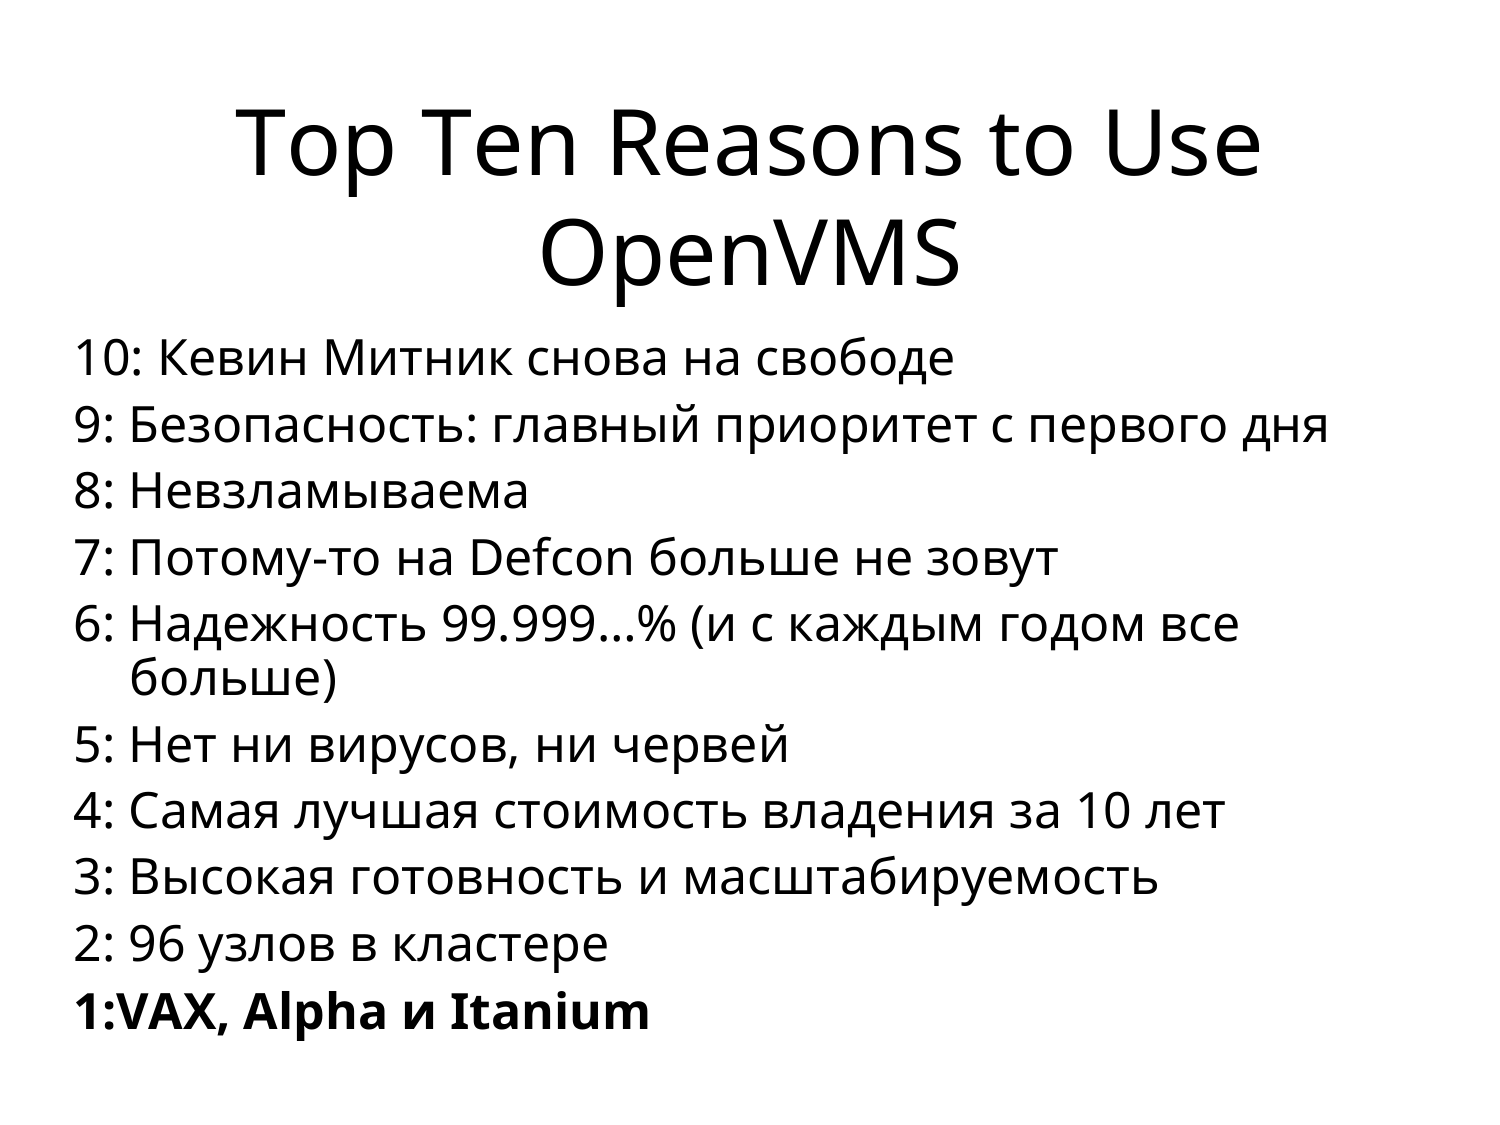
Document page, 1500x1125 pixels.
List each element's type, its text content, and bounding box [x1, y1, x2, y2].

list 10: Кевин Митник снова на свободе 9: Безопасность: главный приоритет с первого дня 8: Невзламываема 7: Потому-то на Defcon больше не зовут 6: Надежность 99.999…% (и с каждым годом все больше) 5: Нет ни вирусов, ни червей 4: Самая лучшая стоимость владения за 10 лет 3: Высокая готовность и масштабируемость 2: 96 узлов в кластере 1:VAX, Alpha и Itanium [59, 324, 1447, 1049]
title Top Ten Reasons to Use OpenVMS [112, 76, 1388, 312]
